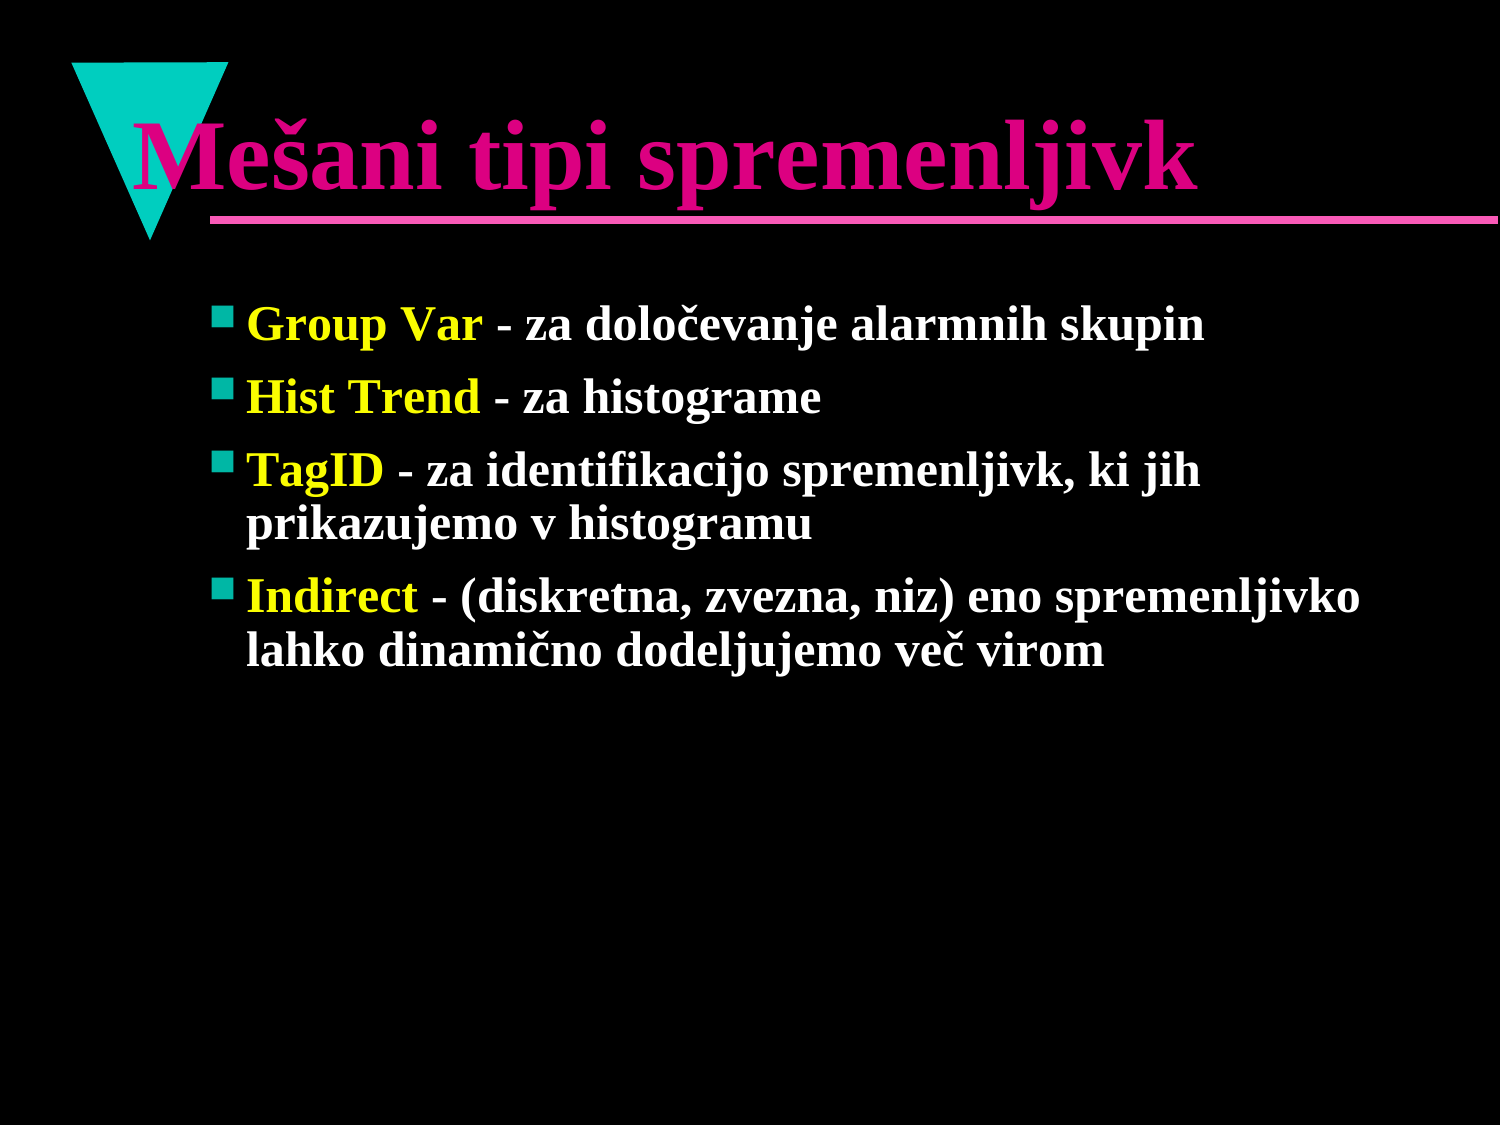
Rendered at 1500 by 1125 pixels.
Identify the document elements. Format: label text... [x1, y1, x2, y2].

title Mešani tipi spremenljivk [117, 63, 1426, 251]
list Group Var - za določevanje alarmnih skupin Hist Trend - za histograme TagID - za identifikacijo spremenljivk, ki jih prikazujemo v histogramu Indirect - (diskretna, zvezna, niz) eno spremenljivko lahko dinamično dodeljujemo več virom [118, 289, 1388, 965]
